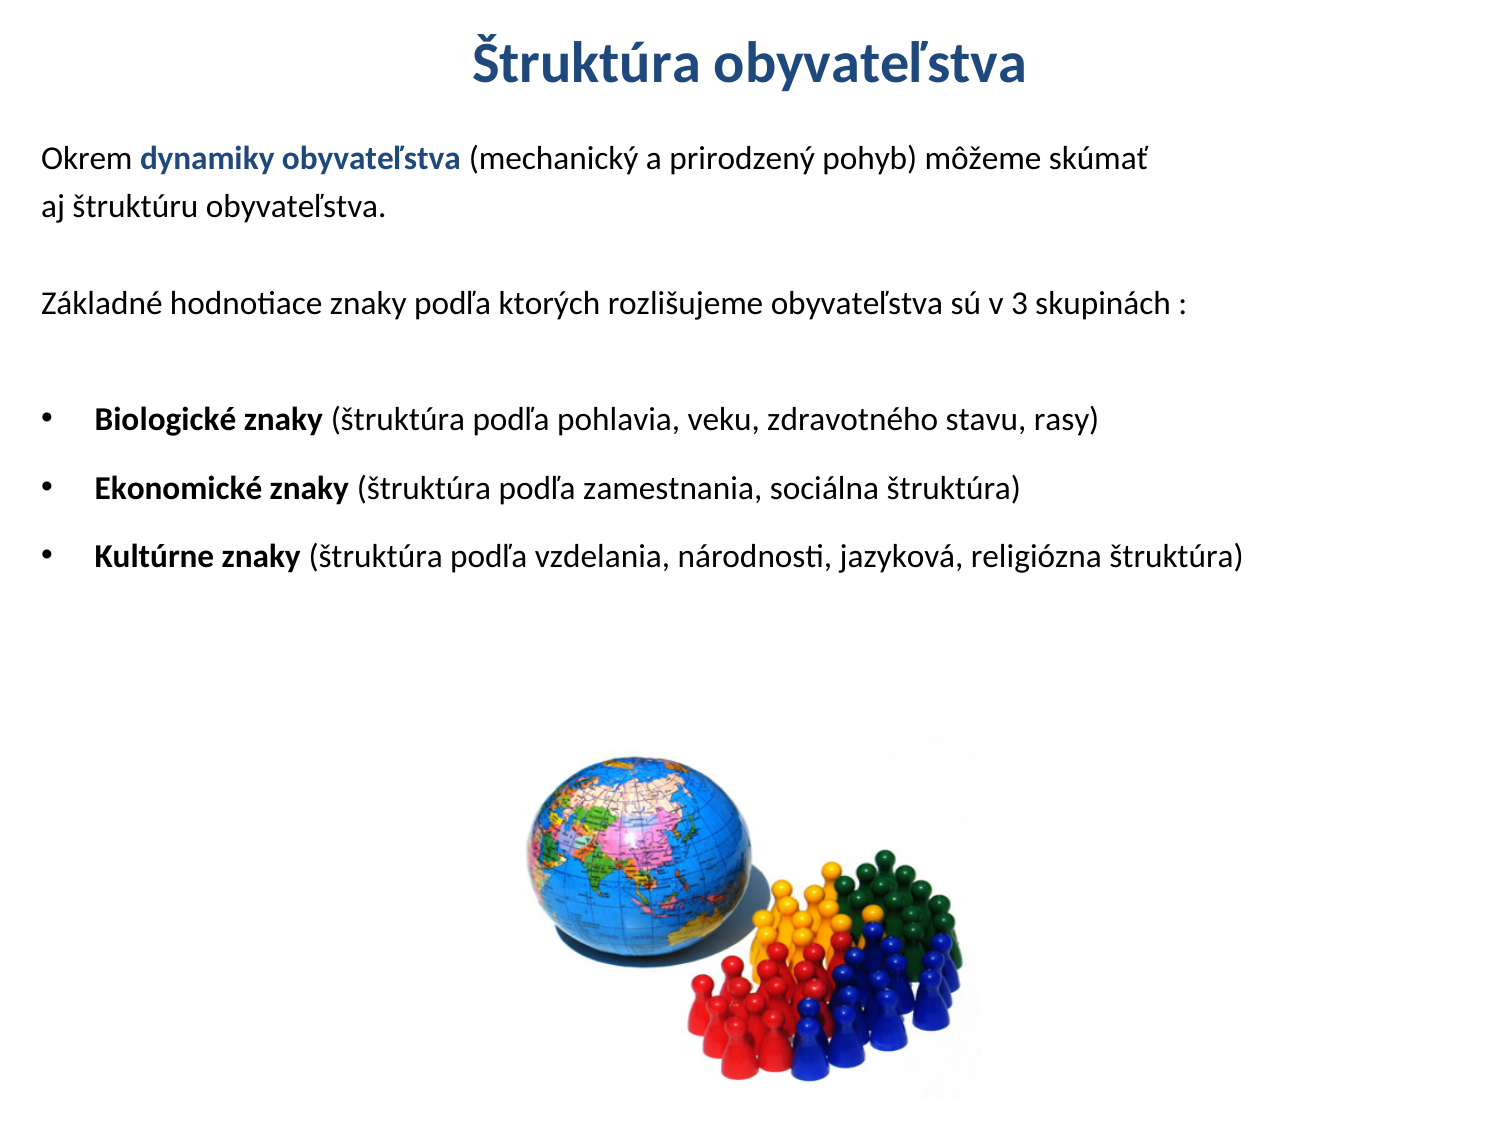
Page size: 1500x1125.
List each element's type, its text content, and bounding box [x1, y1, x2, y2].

picture [479, 732, 981, 1099]
text_box Štruktúra obyvateľstva [75, 0, 1426, 128]
text_box Okrem dynamiky obyvateľstva (mechanický a prirodzený pohyb) môžeme skúmať aj štruktúru obyvateľstva. Základné hodnotiace znaky podľa ktorých rozlišujeme obyvateľstva sú v 3 skupinách : Biologické znaky (štruktúra podľa pohlavia, veku, zdravotného stavu, rasy) Ekonomické znaky (štruktúra podľa zamestnania, sociálna štruktúra) Kultúrne znaky (štruktúra podľa vzdelania, národnosti, jazyková, religiózna štruktúra) [23, 128, 1500, 574]
